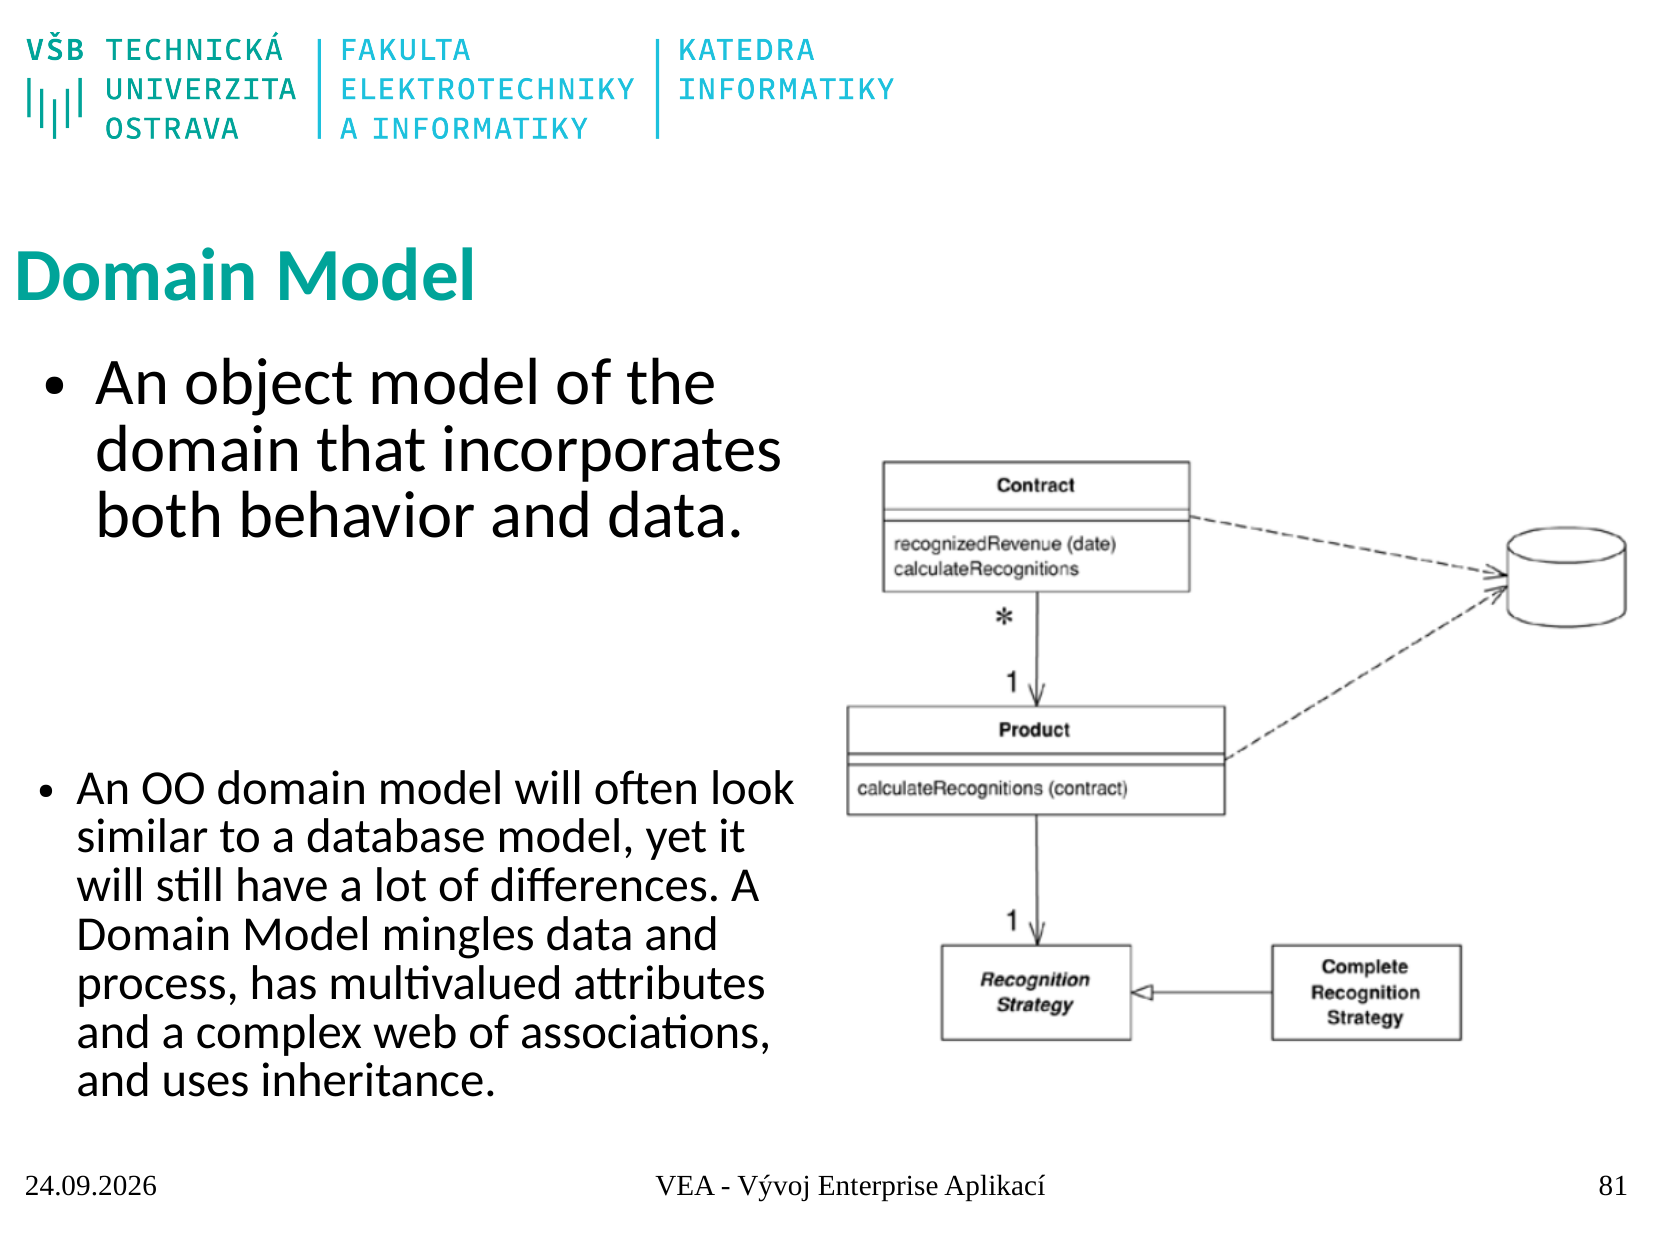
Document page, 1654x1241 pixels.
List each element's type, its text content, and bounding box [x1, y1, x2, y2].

picture [846, 451, 1630, 1049]
list An OO domain model will often look similar to a database model, yet it will still have a lot of differences. A Domain Model mingles data and process, has multivalued attributes and a complex web of associations, and uses inheritance. [24, 767, 808, 1146]
list An object model of the domain that incorporates both behavior and data. [24, 354, 808, 732]
picture [26, 31, 894, 139]
title Domain Model [14, 165, 1619, 319]
